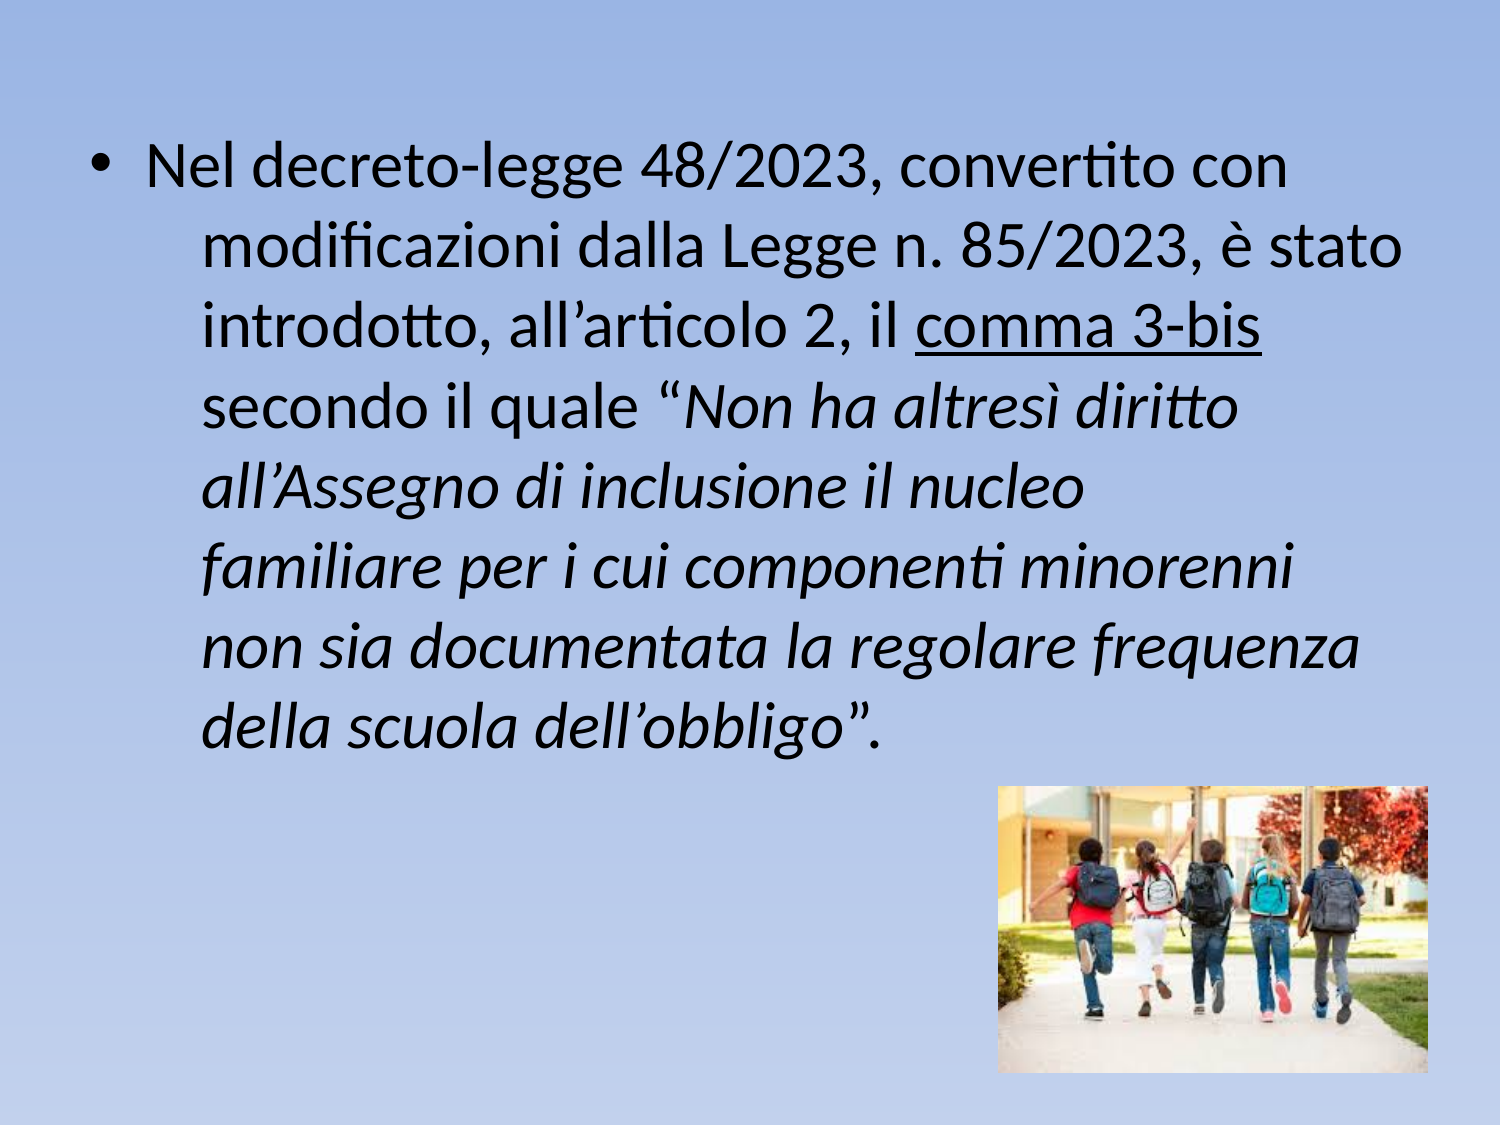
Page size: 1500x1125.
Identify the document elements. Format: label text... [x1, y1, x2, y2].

list Nel decreto-legge 48/2023, convertito con modificazioni dalla Legge n. 85/2023, è stato introdotto, all’articolo 2, il comma 3-bis secondo il quale “Non ha altresì diritto all’Assegno di inclusione il nucleo familiare per i cui componenti minorenni non sia documentata la regolare frequenza della scuola dell’obbligo”. [74, 113, 1425, 857]
picture [998, 786, 1428, 1073]
